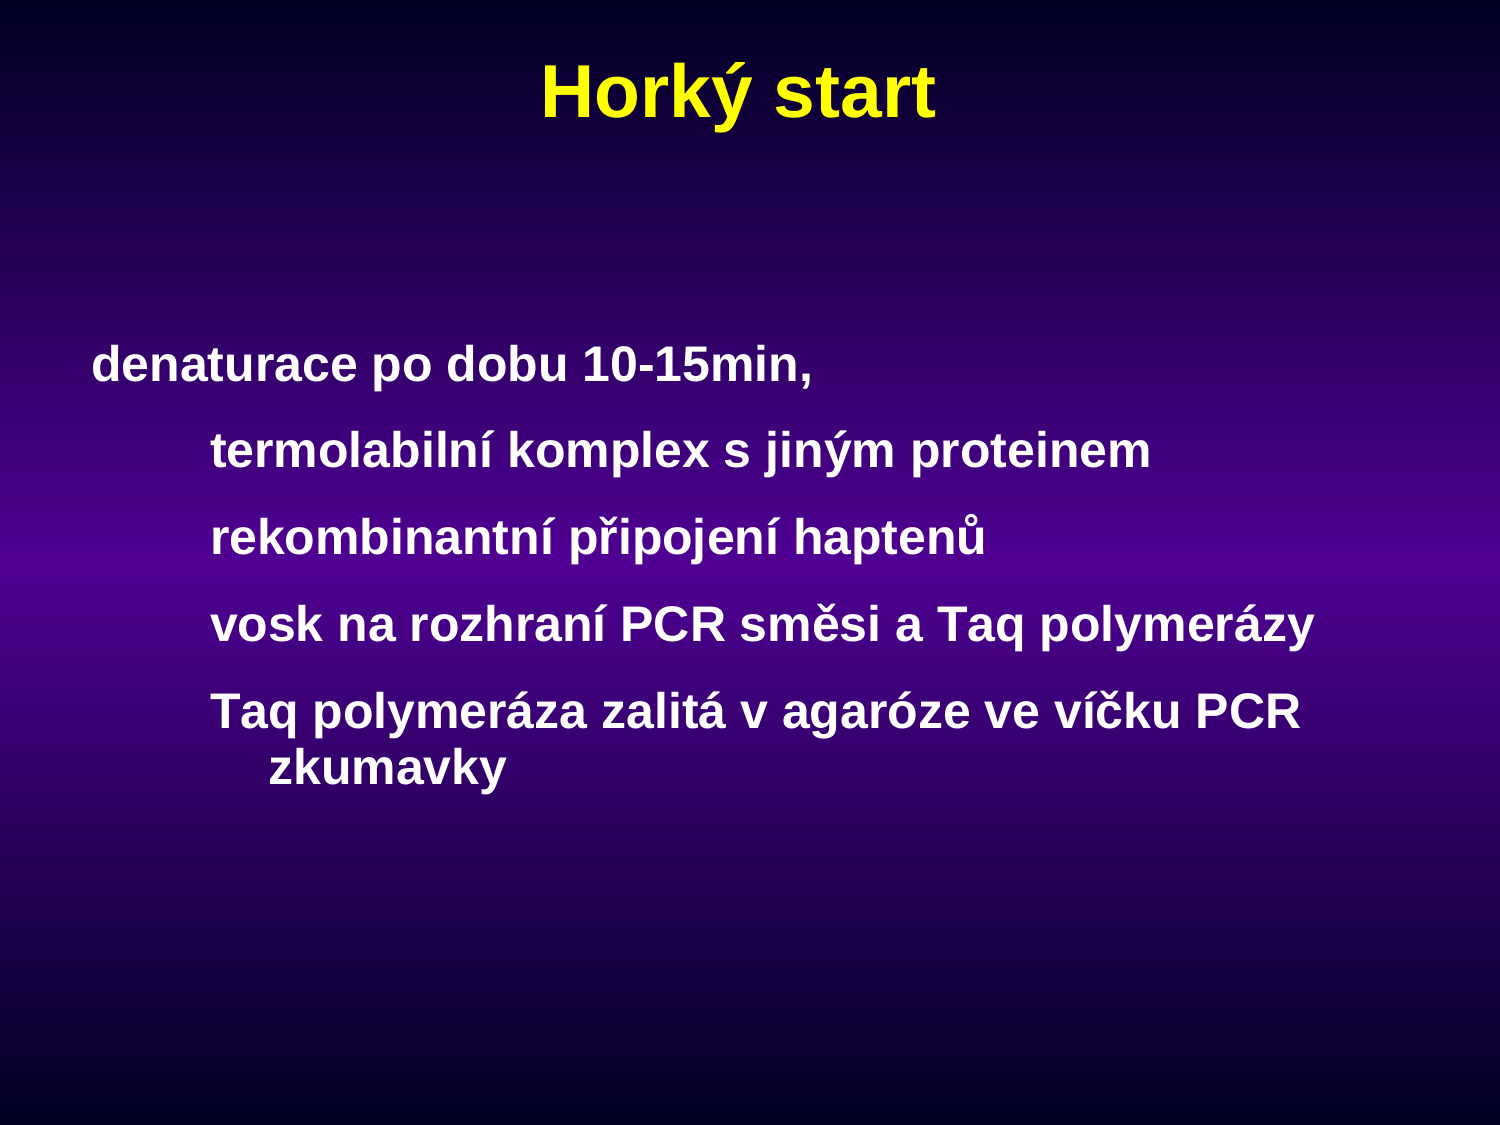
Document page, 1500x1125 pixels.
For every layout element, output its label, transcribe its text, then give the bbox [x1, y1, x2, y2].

title Horký start [64, 35, 1413, 149]
text_box denaturace po dobu 10-15min, termolabilní komplex s jiným proteinem rekombinantní připojení haptenů vosk na rozhraní PCR směsi a Taq polymerázy Taq polymeráza zalitá v agaróze ve víčku PCR zkumavky [76, 328, 1447, 803]
